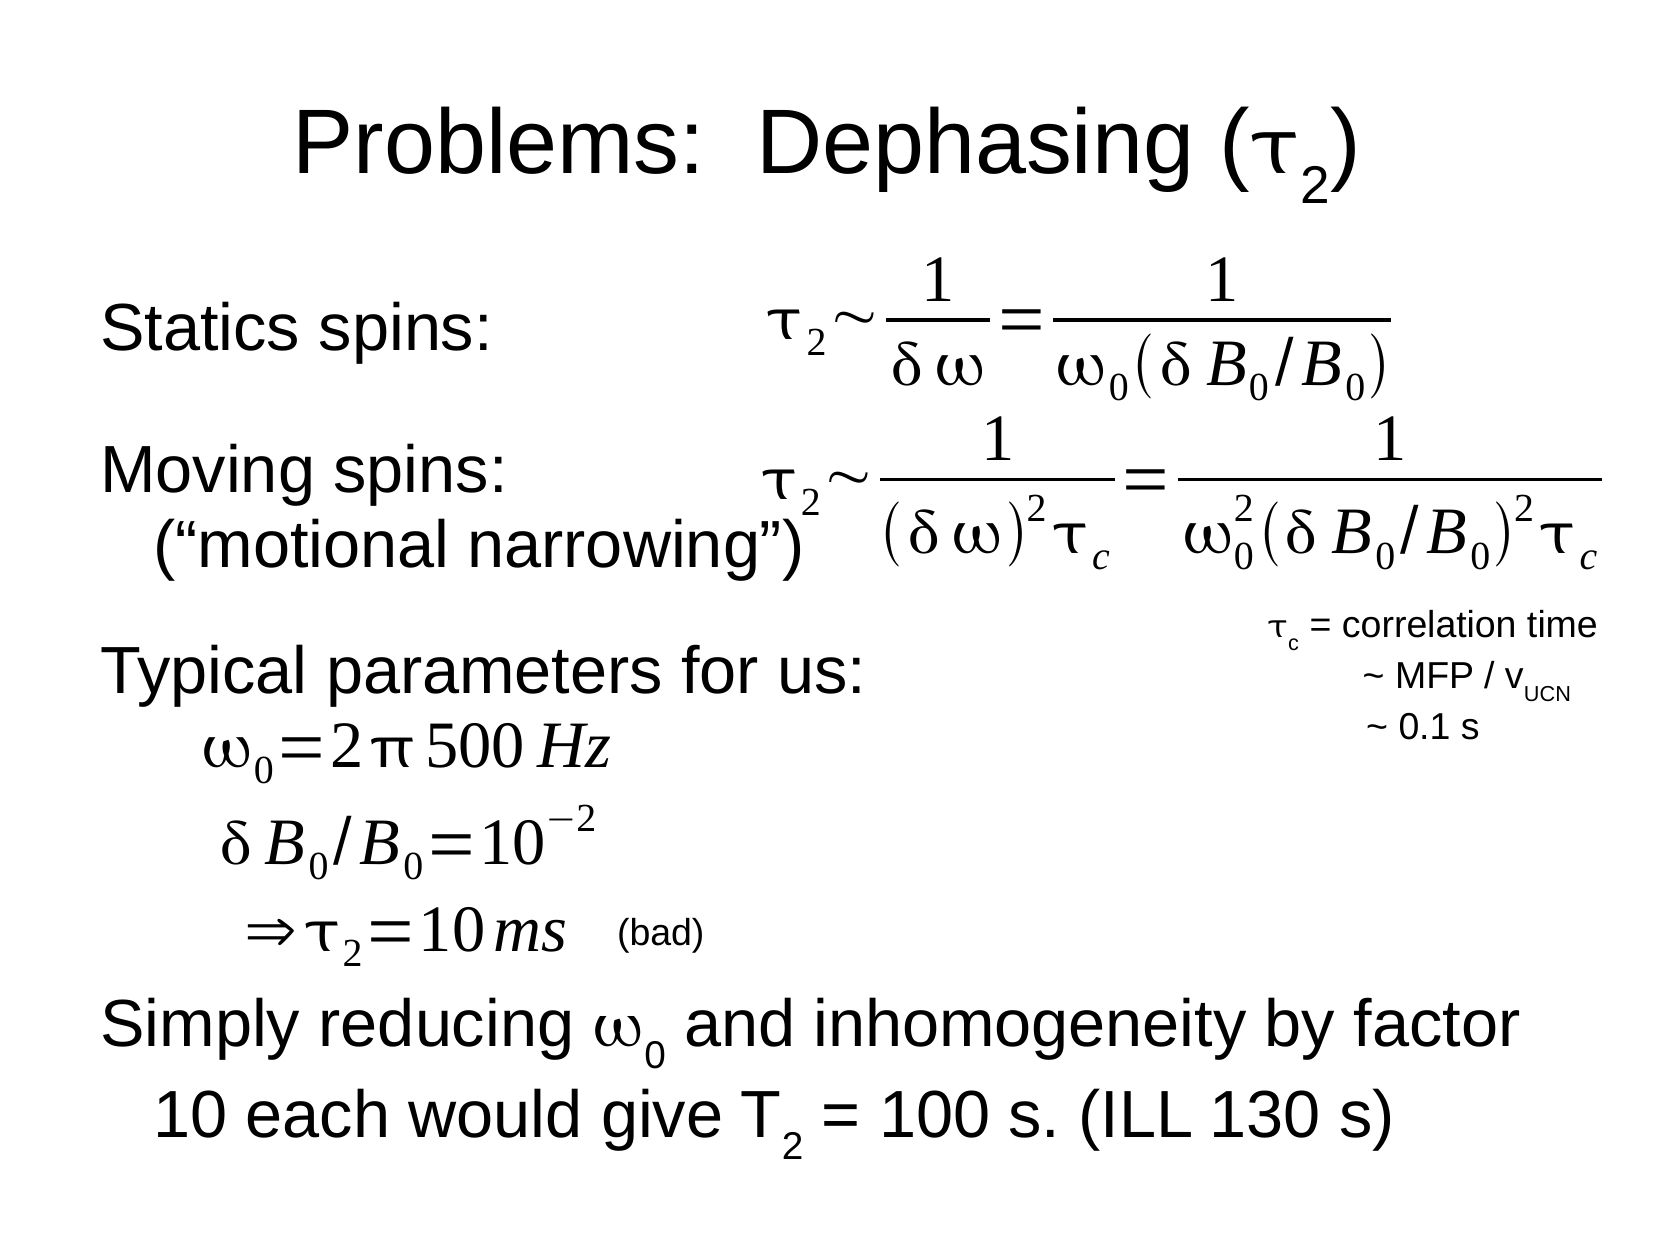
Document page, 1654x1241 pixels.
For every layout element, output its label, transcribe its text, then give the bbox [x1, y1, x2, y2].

list Statics spins: [82, 290, 761, 414]
chart [755, 242, 1612, 579]
text_box (bad) [602, 903, 720, 965]
title Problems: Dephasing (2) [82, 56, 1571, 250]
list Simply reducing 0 and inhomogeneity by factor 10 each would give T2 = 100 s. (ILL 130 s) [82, 986, 1595, 1181]
list Typical parameters for us: [82, 632, 1211, 756]
text_box c = correlation time ~ MFP / vUCN ~ 0.1 s [1253, 596, 1615, 775]
chart [194, 708, 617, 976]
list Moving spins: (“motional narrowing”) [82, 431, 827, 599]
